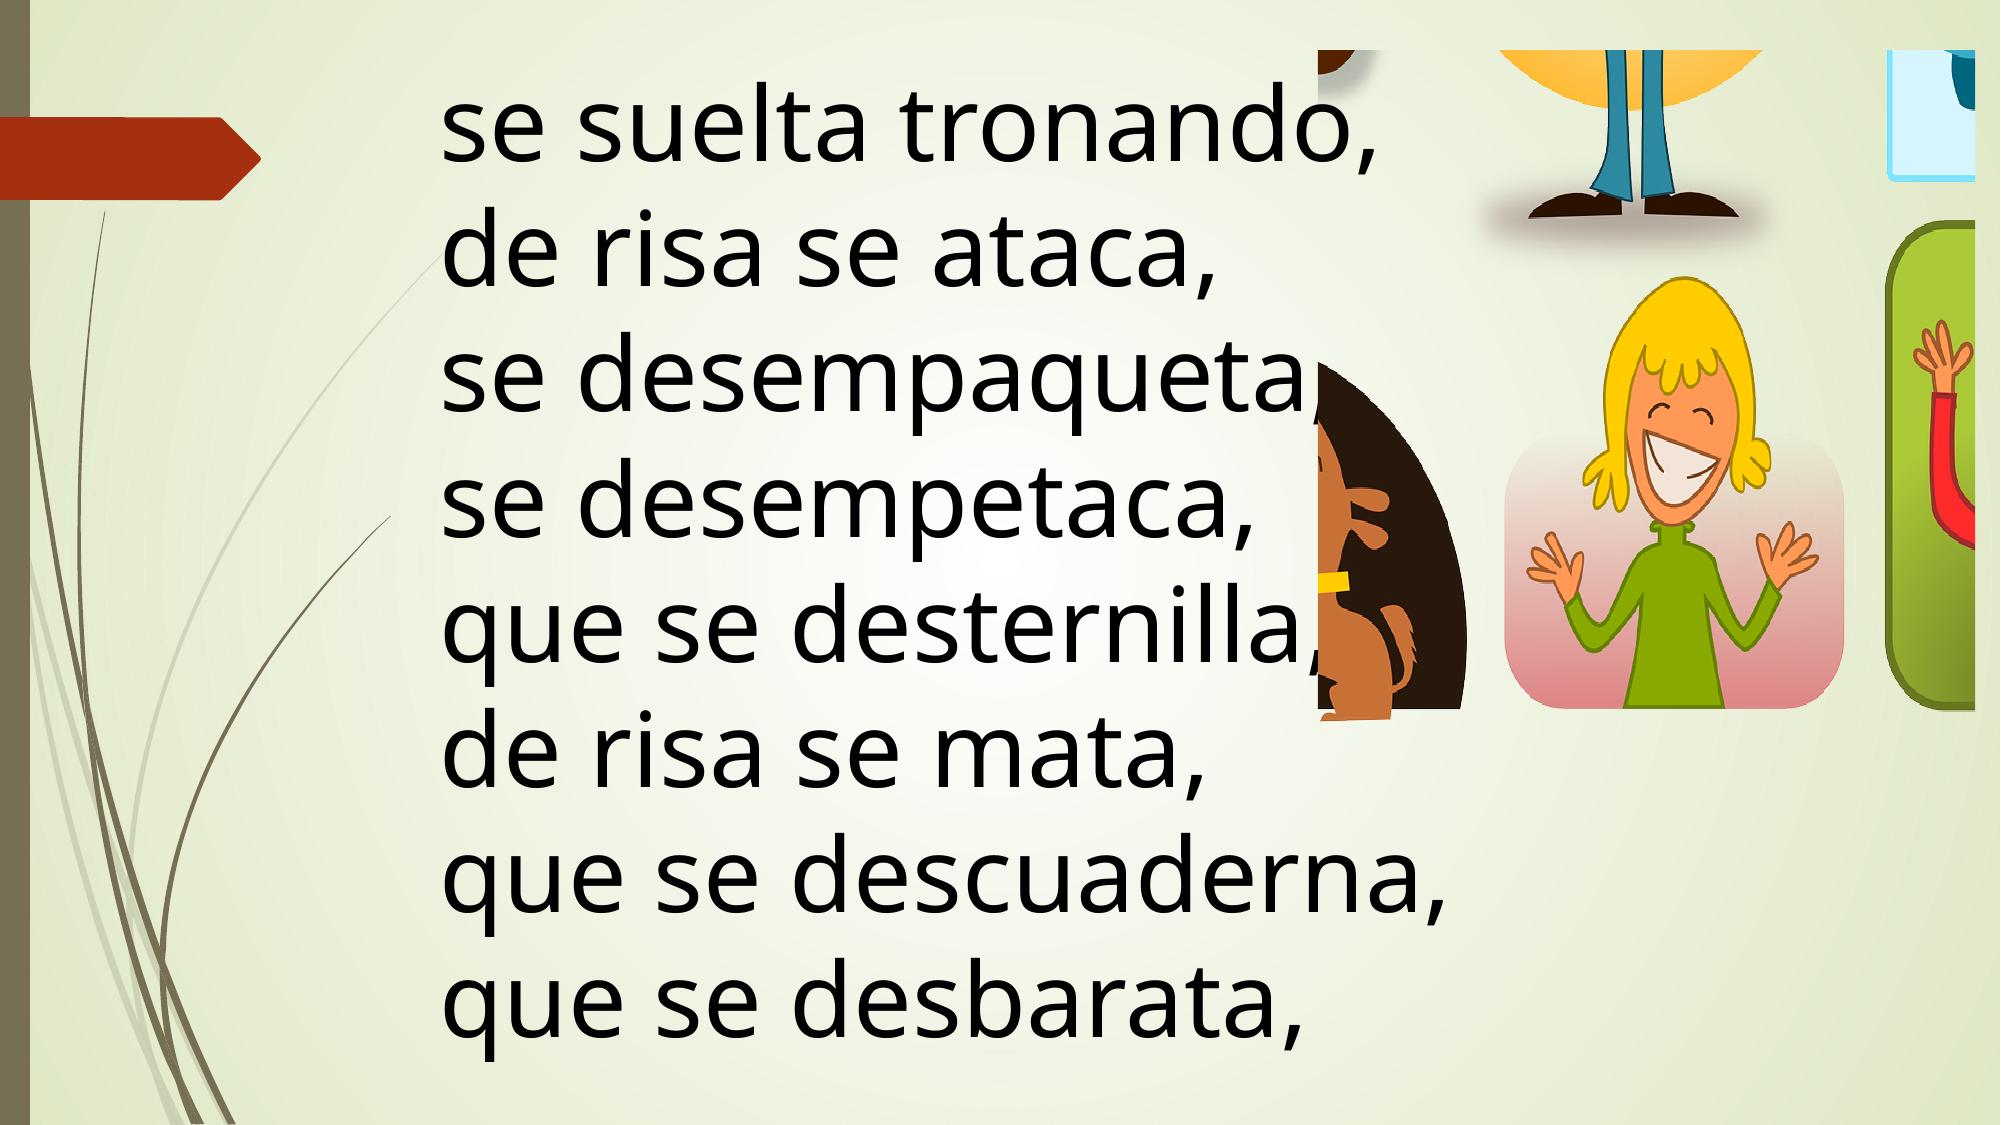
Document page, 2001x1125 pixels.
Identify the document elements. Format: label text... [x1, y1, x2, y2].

picture [1317, 50, 1976, 725]
list se suelta tronando, de risa se ataca, se desempaqueta, se desempetaca, que se desternilla, de risa se mata, que se descuaderna, que se desbarata, [424, 50, 1888, 1101]
